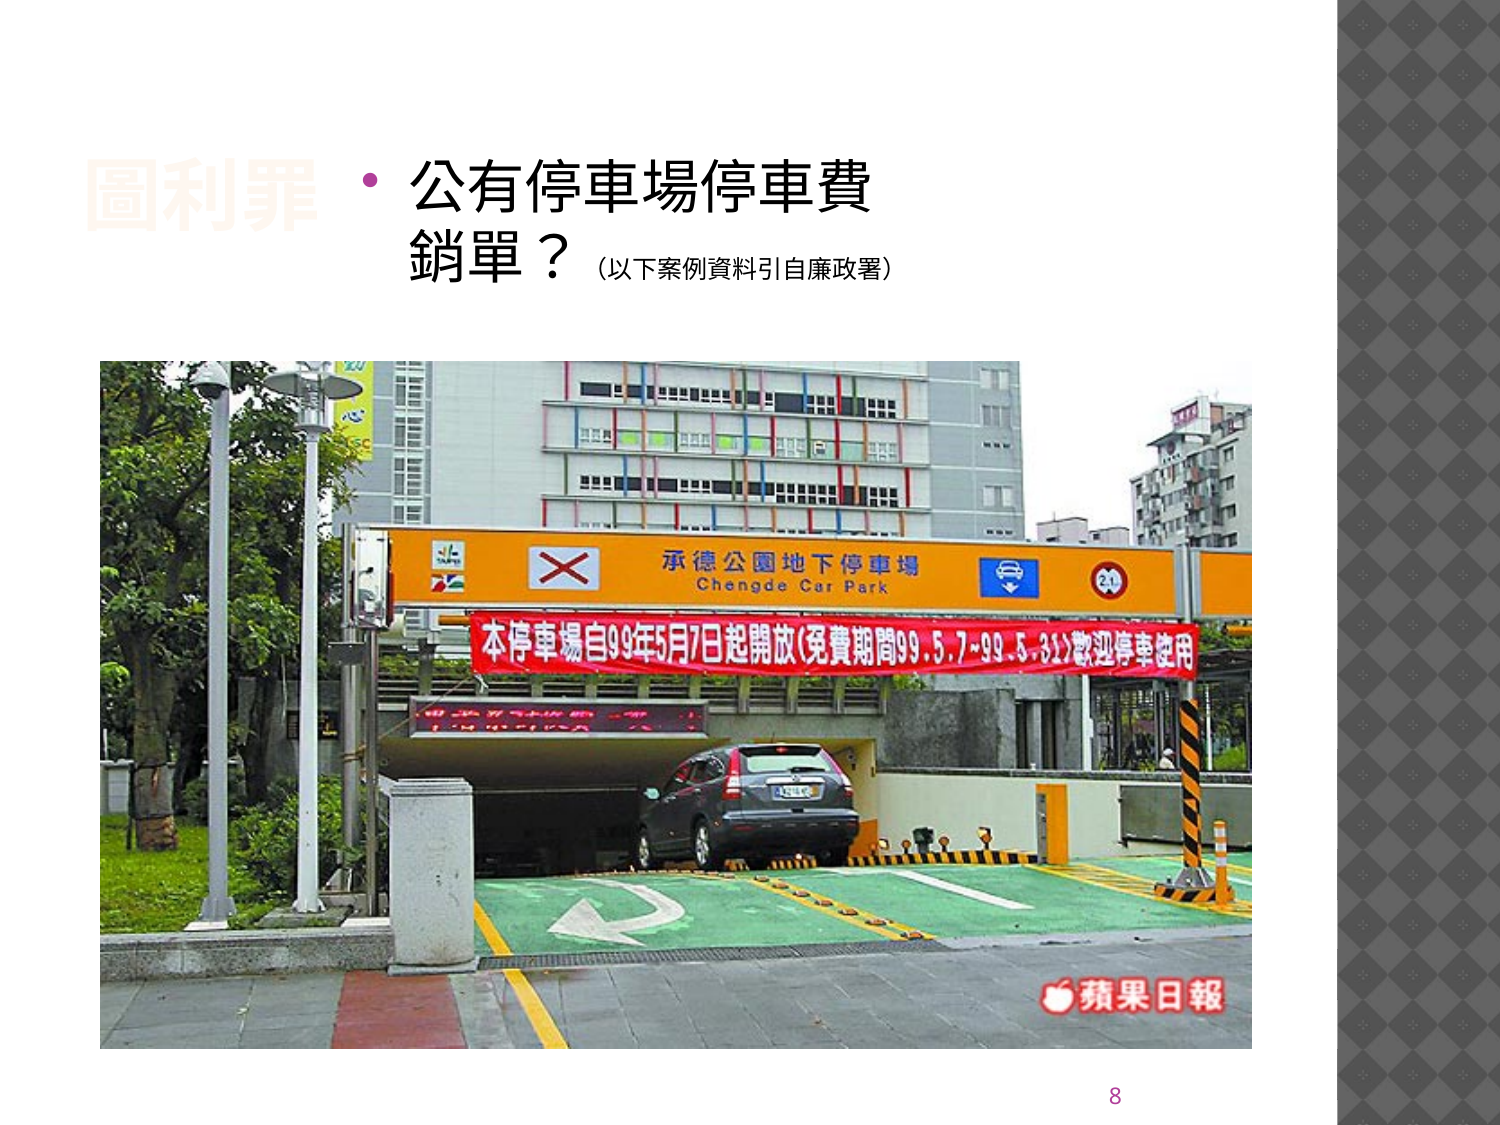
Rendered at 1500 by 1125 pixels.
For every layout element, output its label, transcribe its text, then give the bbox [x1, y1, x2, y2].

list 公有停車場停車費銷單？（以下案例資料引自廉政署） [348, 142, 926, 361]
picture [100, 361, 1252, 1049]
picture [1337, 0, 1500, 1125]
slide_number <編號> [1025, 1075, 1122, 1113]
title 圖利罪 [75, 52, 1263, 240]
